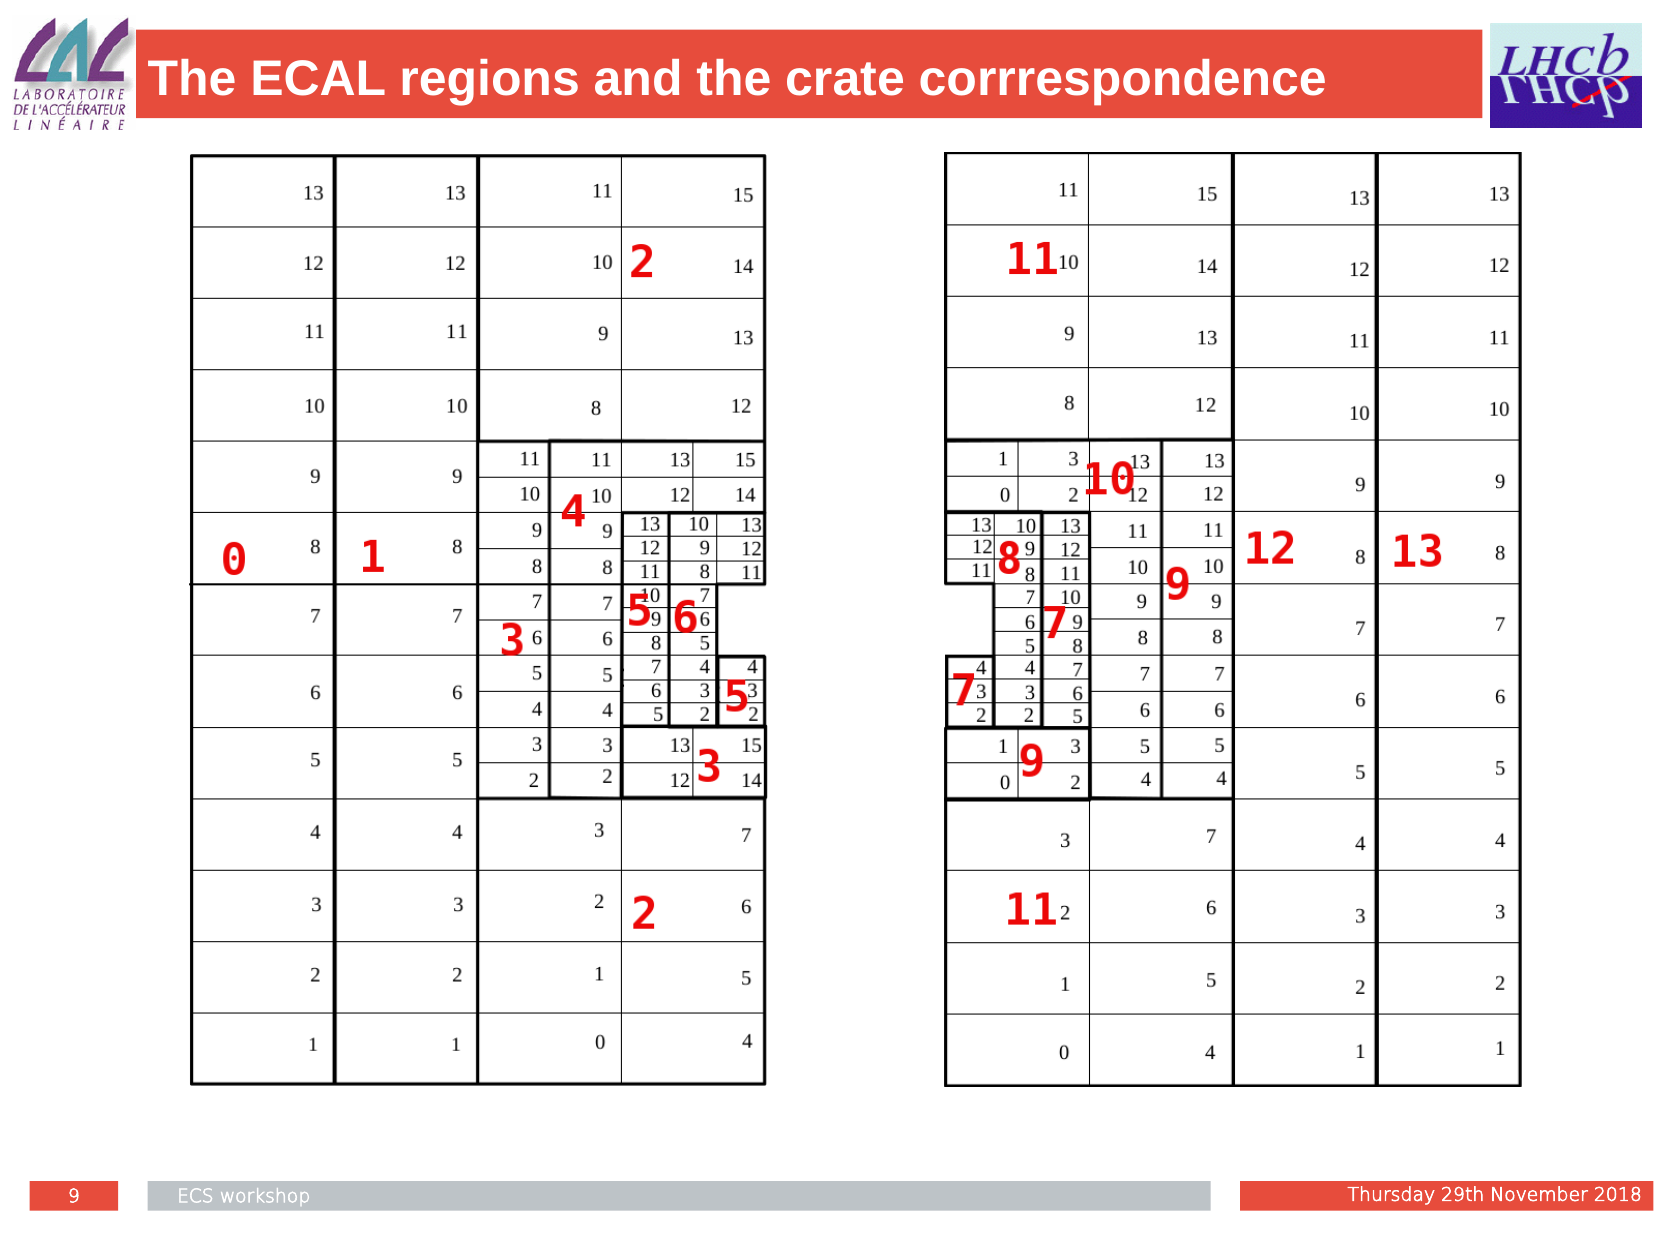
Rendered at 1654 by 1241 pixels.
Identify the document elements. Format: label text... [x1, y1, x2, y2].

picture [1490, 23, 1642, 128]
picture [944, 152, 1524, 1087]
picture [188, 152, 768, 1087]
picture [12, 15, 136, 130]
title The ECAL regions and the crate corrrespondence [147, 29, 1483, 107]
